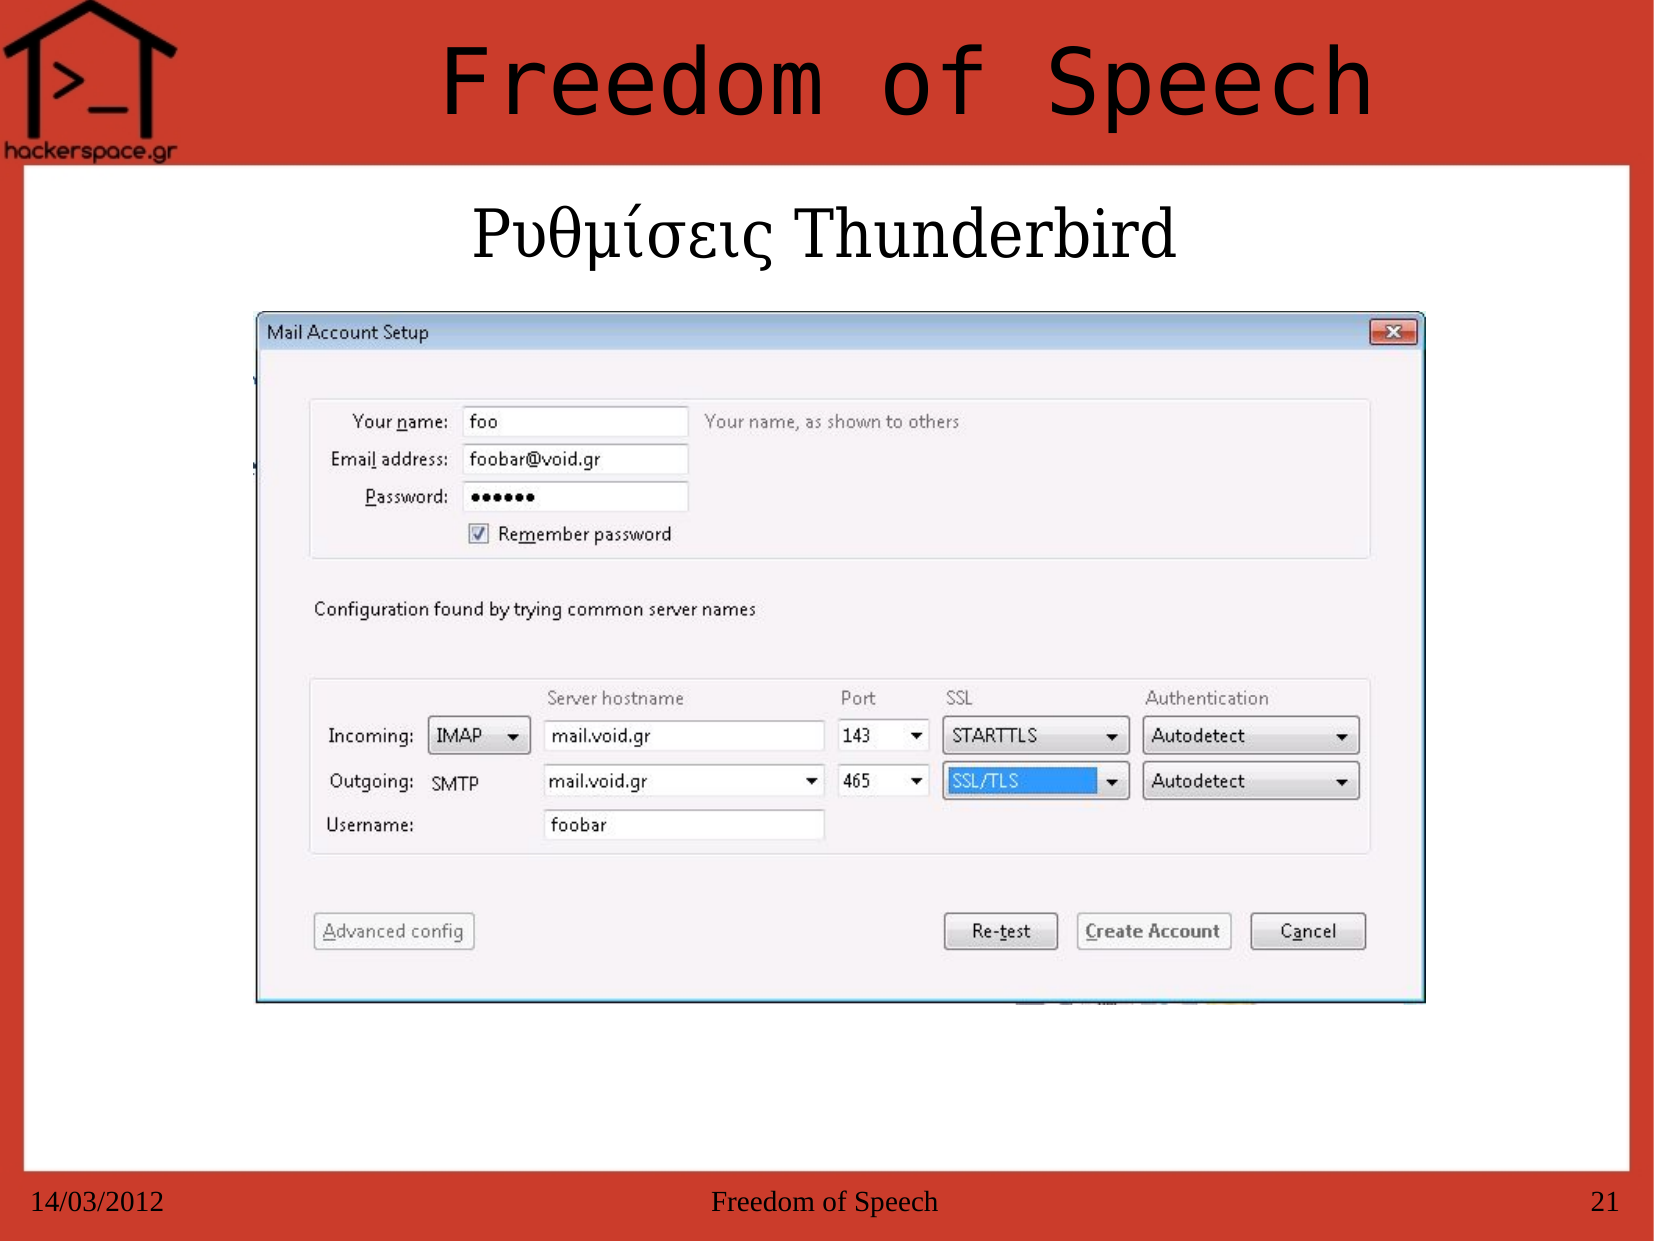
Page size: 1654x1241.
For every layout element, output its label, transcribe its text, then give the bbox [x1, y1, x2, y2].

list Ρυθμίσεις Thunderbird [60, 195, 1591, 1141]
title Freedom of Speech [195, 15, 1621, 151]
picture [0, 0, 1654, 1241]
